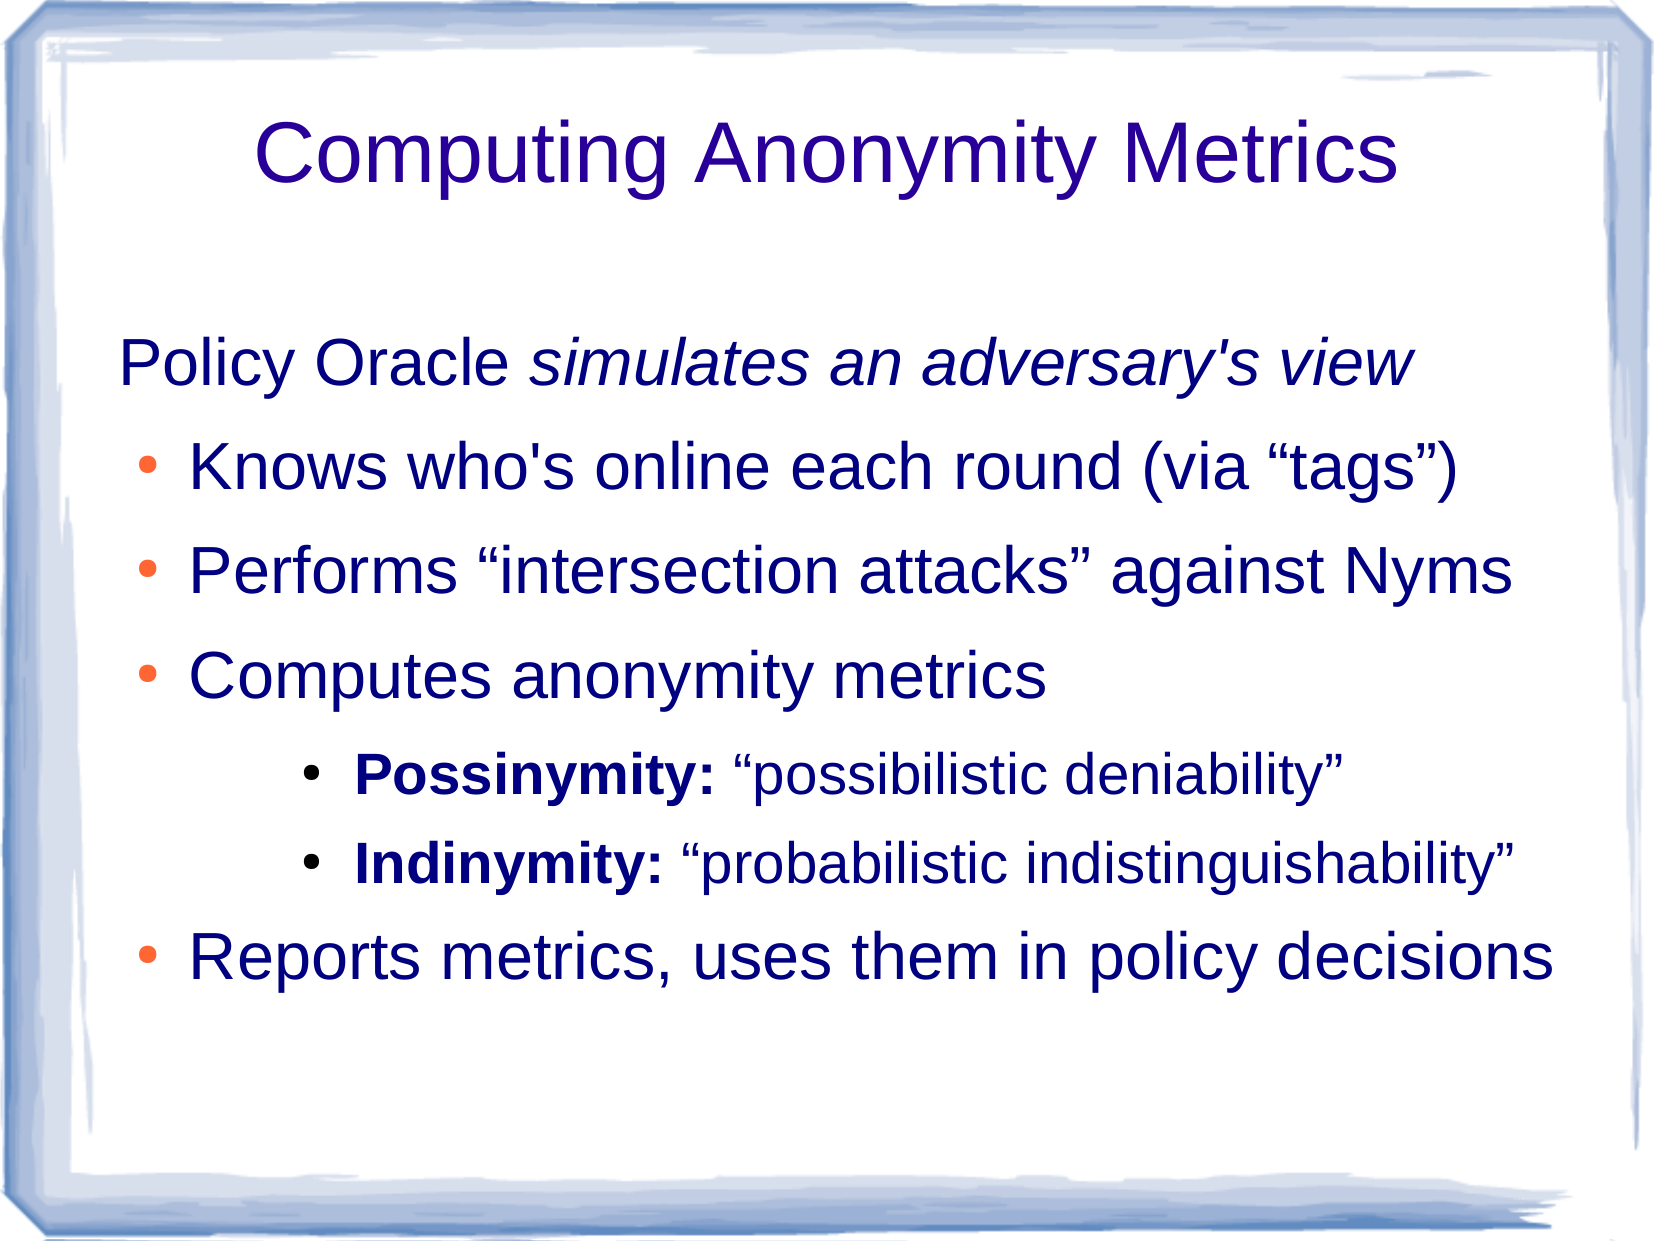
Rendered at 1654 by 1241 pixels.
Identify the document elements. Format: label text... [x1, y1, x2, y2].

title Computing Anonymity Metrics [82, 49, 1571, 257]
list Policy Oracle simulates an adversary's view Knows who's online each round (via “tags”) Performs “intersection attacks” against Nyms Computes anonymity metrics Possinymity: “possibilistic deniability” Indinymity: “probabilistic indistinguishability” Reports metrics, uses them in policy decisions [118, 324, 1571, 1097]
picture [0, 0, 1654, 1241]
